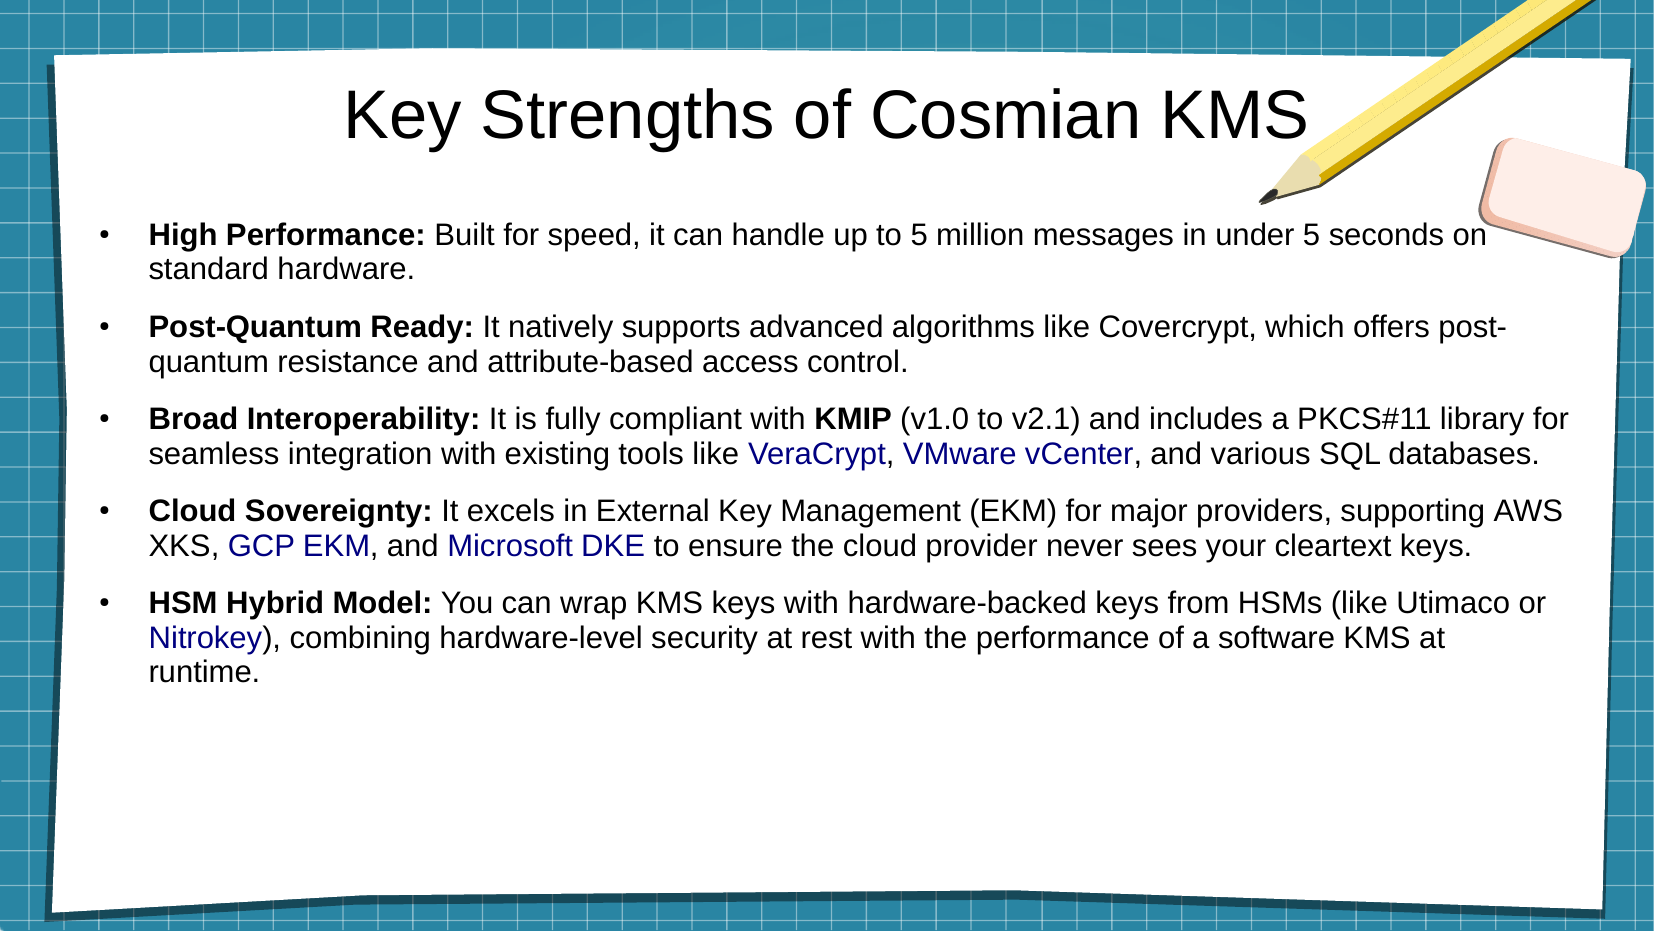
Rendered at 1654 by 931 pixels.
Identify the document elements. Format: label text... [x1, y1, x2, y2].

title Key Strengths of Cosmian KMS [82, 37, 1571, 193]
list High Performance: Built for speed, it can handle up to 5 million messages in under 5 seconds on standard hardware. Post-Quantum Ready: It natively supports advanced algorithms like Covercrypt, which offers post-quantum resistance and attribute-based access control. Broad Interoperability: It is fully compliant with KMIP (v1.0 to v2.1) and includes a PKCS#11 library for seamless integration with existing tools like VeraCrypt, VMware vCenter, and various SQL databases. Cloud Sovereignty: It excels in External Key Management (EKM) for major providers, supporting AWS XKS, GCP EKM, and Microsoft DKE to ensure the cloud provider never sees your cleartext keys. HSM Hybrid Model: You can wrap KMS keys with hardware-backed keys from HSMs (like Utimaco or Nitrokey), combining hardware-level security at rest with the performance of a software KMS at runtime. [82, 217, 1571, 758]
